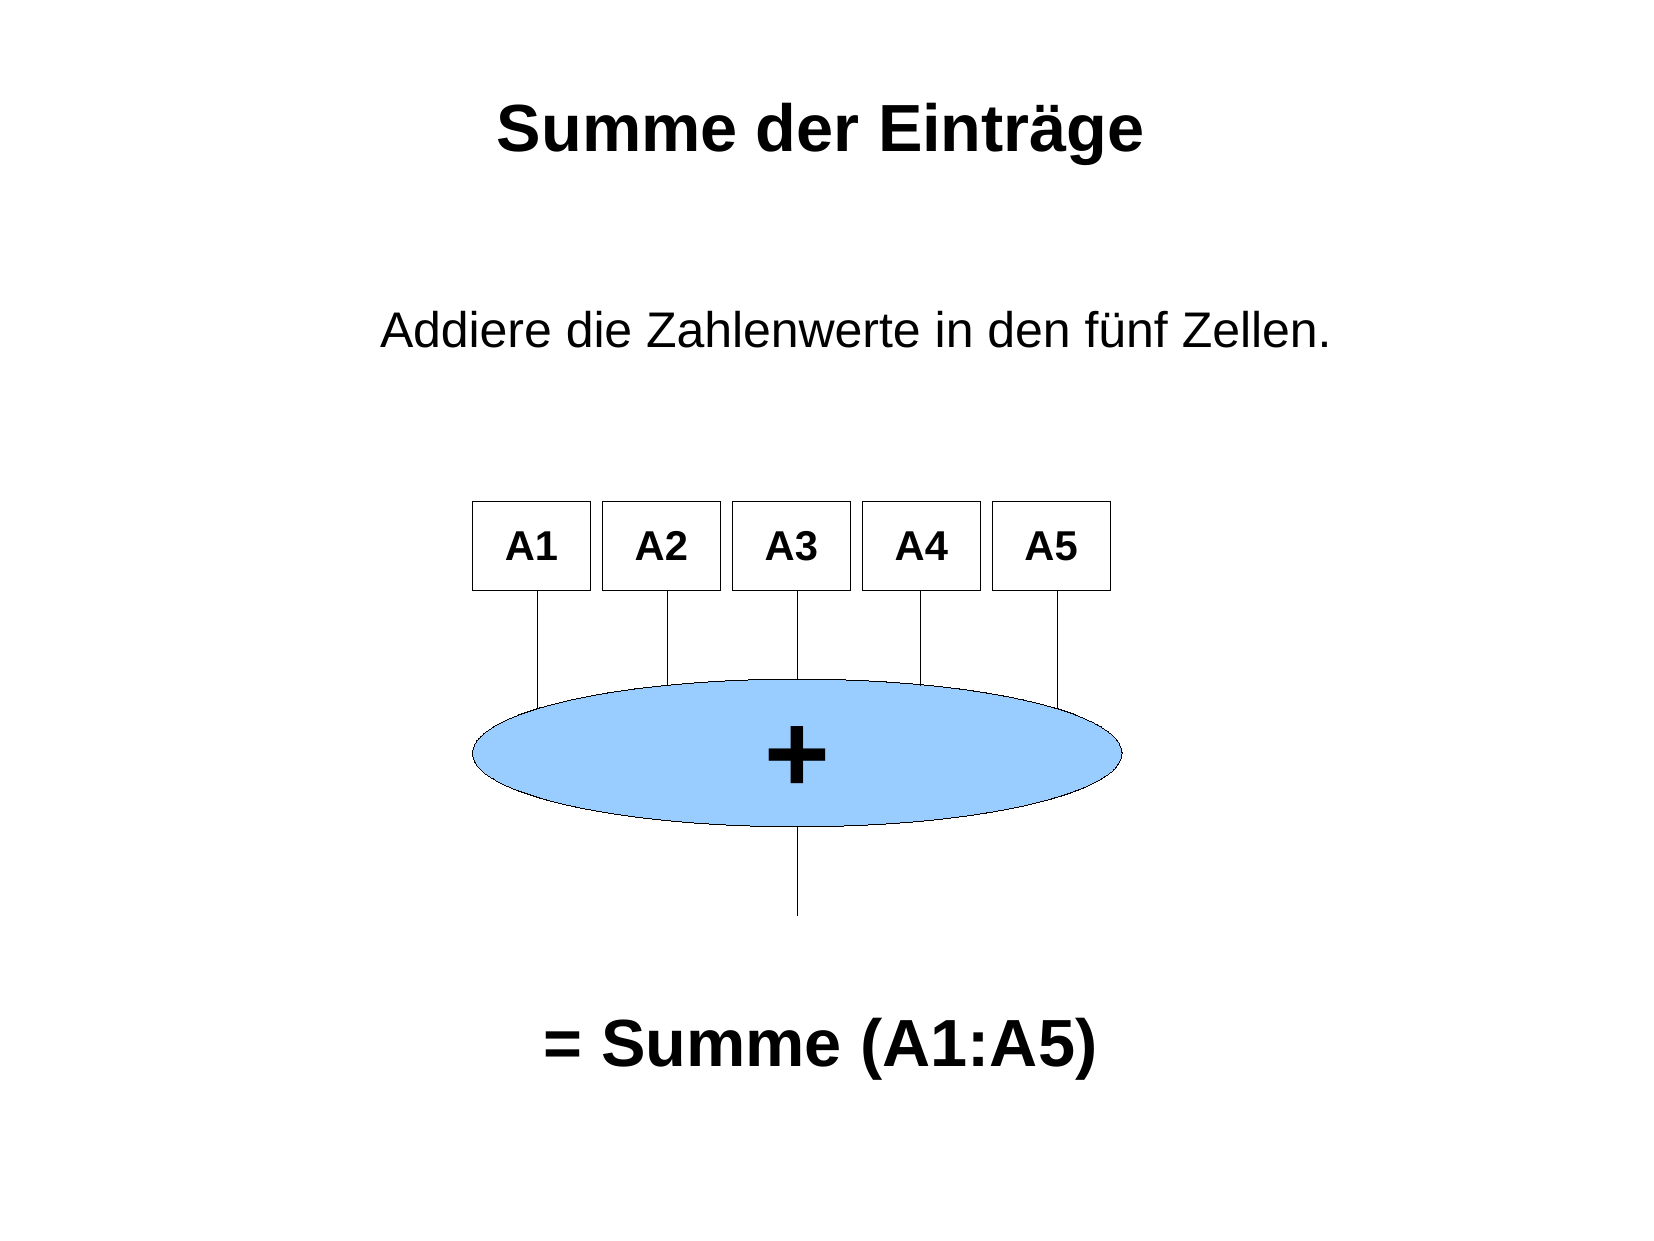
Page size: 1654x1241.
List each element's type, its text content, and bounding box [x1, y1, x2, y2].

text_box A4 [862, 501, 981, 591]
text_box A1 [472, 501, 591, 591]
text_box A3 [732, 501, 851, 591]
text_box A2 [602, 501, 721, 591]
text_box + [472, 679, 1123, 827]
text_box A5 [992, 501, 1111, 591]
title = Summe (A1:A5) [76, 964, 1566, 1123]
title Summe der Einträge [76, 49, 1565, 207]
text_box Addiere die Zahlenwerte in den fünf Zellen. [88, 295, 1625, 366]
